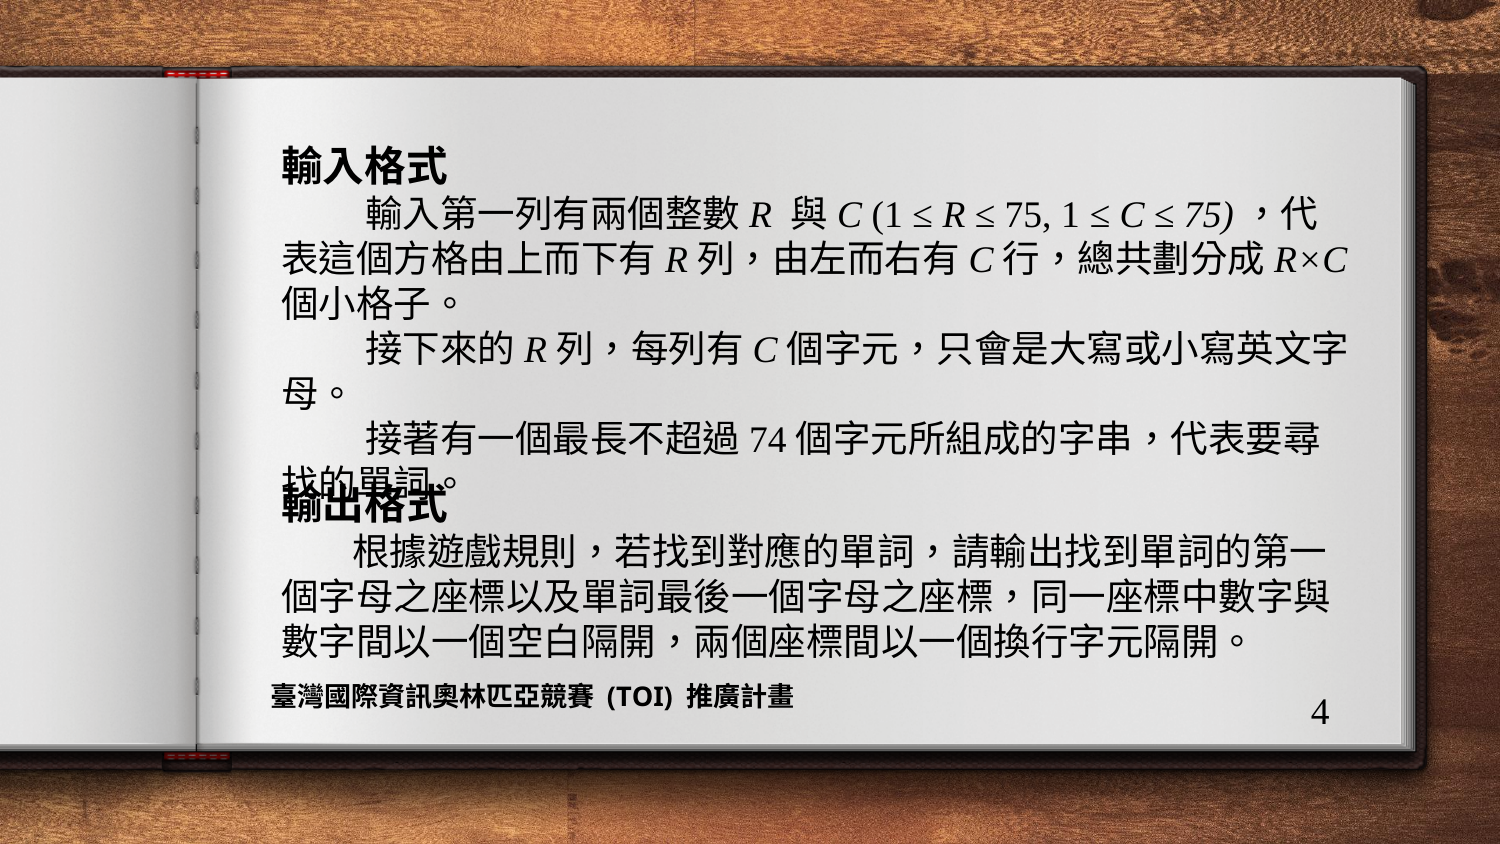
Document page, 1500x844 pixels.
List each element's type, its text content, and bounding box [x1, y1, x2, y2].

text_box 輸入格式 輸入第一列有兩個整數R 與C (1 ≤ R ≤ 75, 1 ≤ C ≤ 75)，代表這個方格由上而下有R列，由左而右有C行，總共劃分成R×C個小格子。 接下來的R列，每列有C個字元，只會是大寫或小寫英文字母。 接著有一個最長不超過74個字元所組成的字串，代表要尋找的單詞。 [266, 133, 1368, 471]
text_box [1295, 672, 1386, 737]
text_box 輸出格式 根據遊戲規則，若找到對應的單詞，請輸出找到單詞的第一個字母之座標以及單詞最後一個字母之座標，同一座標中數字與數字間以一個空白隔開，兩個座標間以一個換行字元隔開。 [266, 471, 1368, 671]
